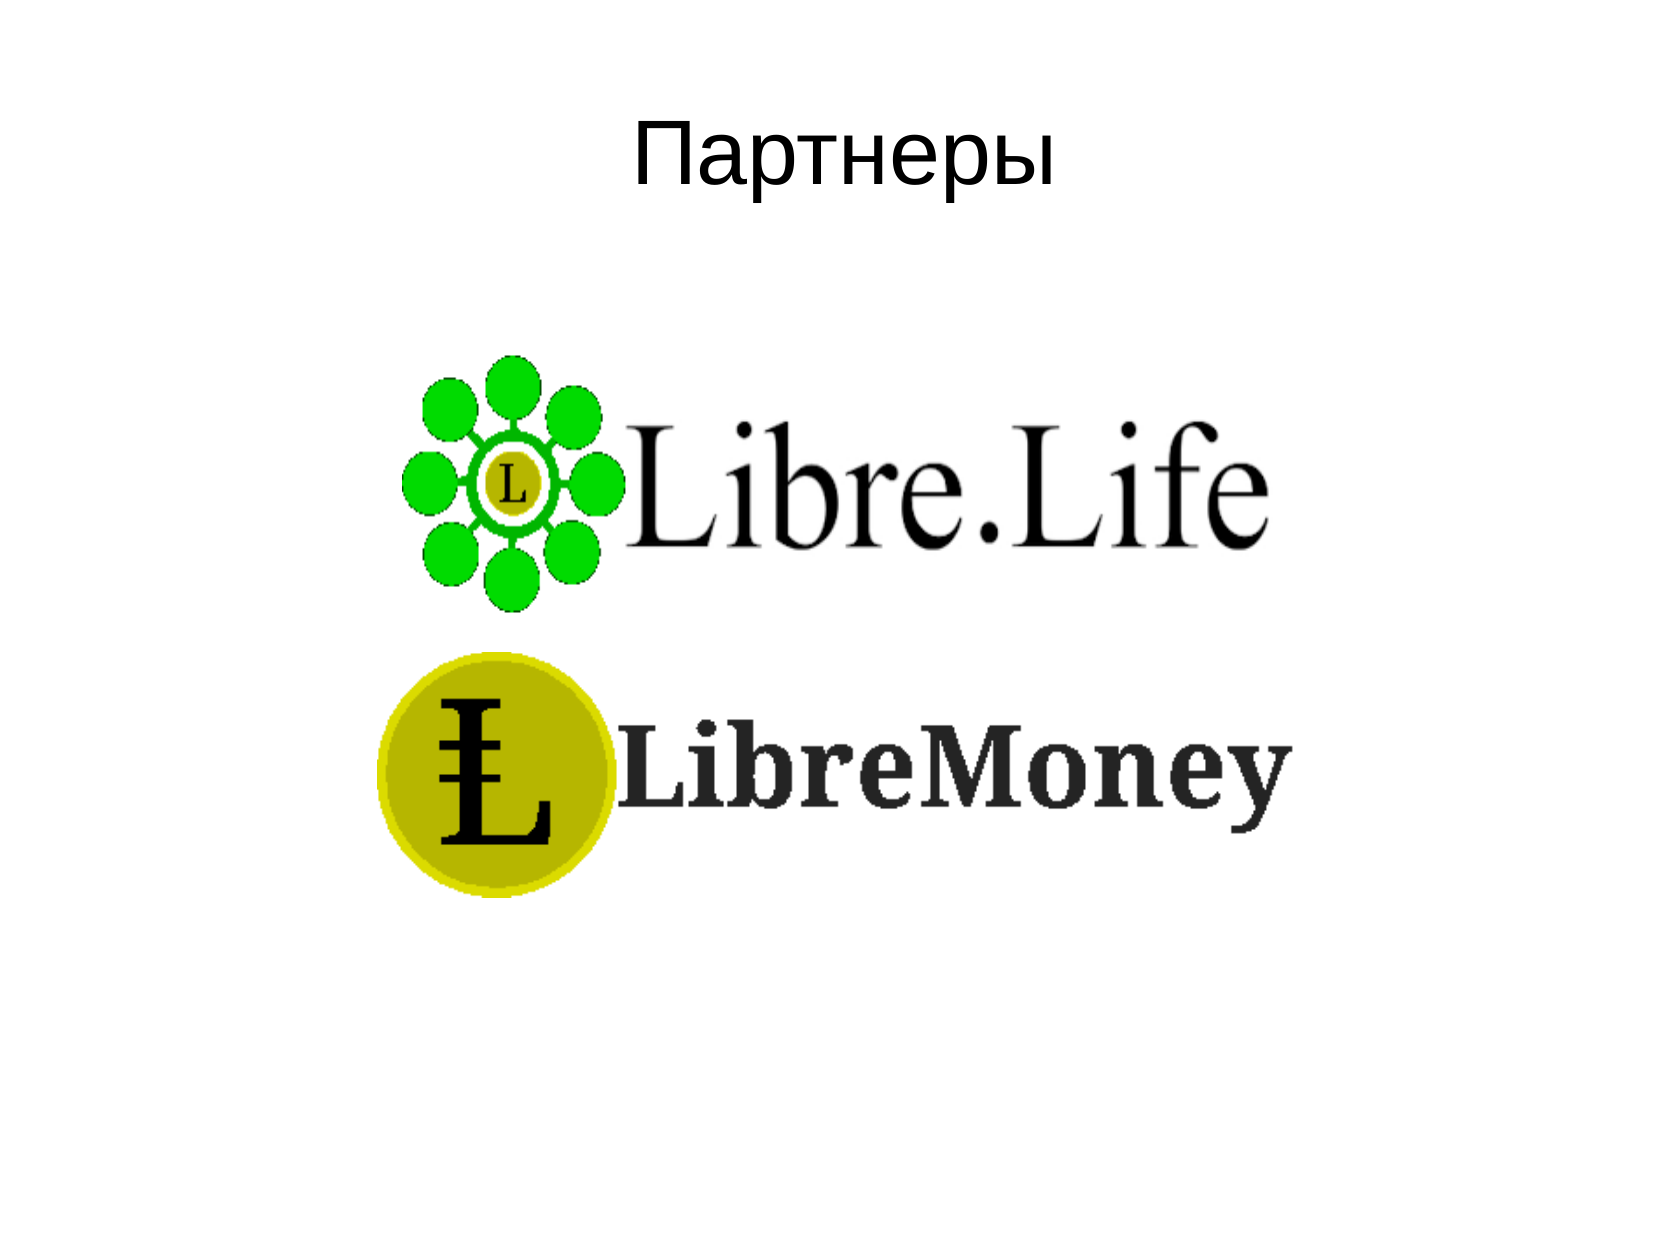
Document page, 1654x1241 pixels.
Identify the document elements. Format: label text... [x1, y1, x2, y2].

picture [402, 354, 1276, 615]
title Партнеры [82, 49, 1571, 257]
picture [377, 652, 1300, 898]
